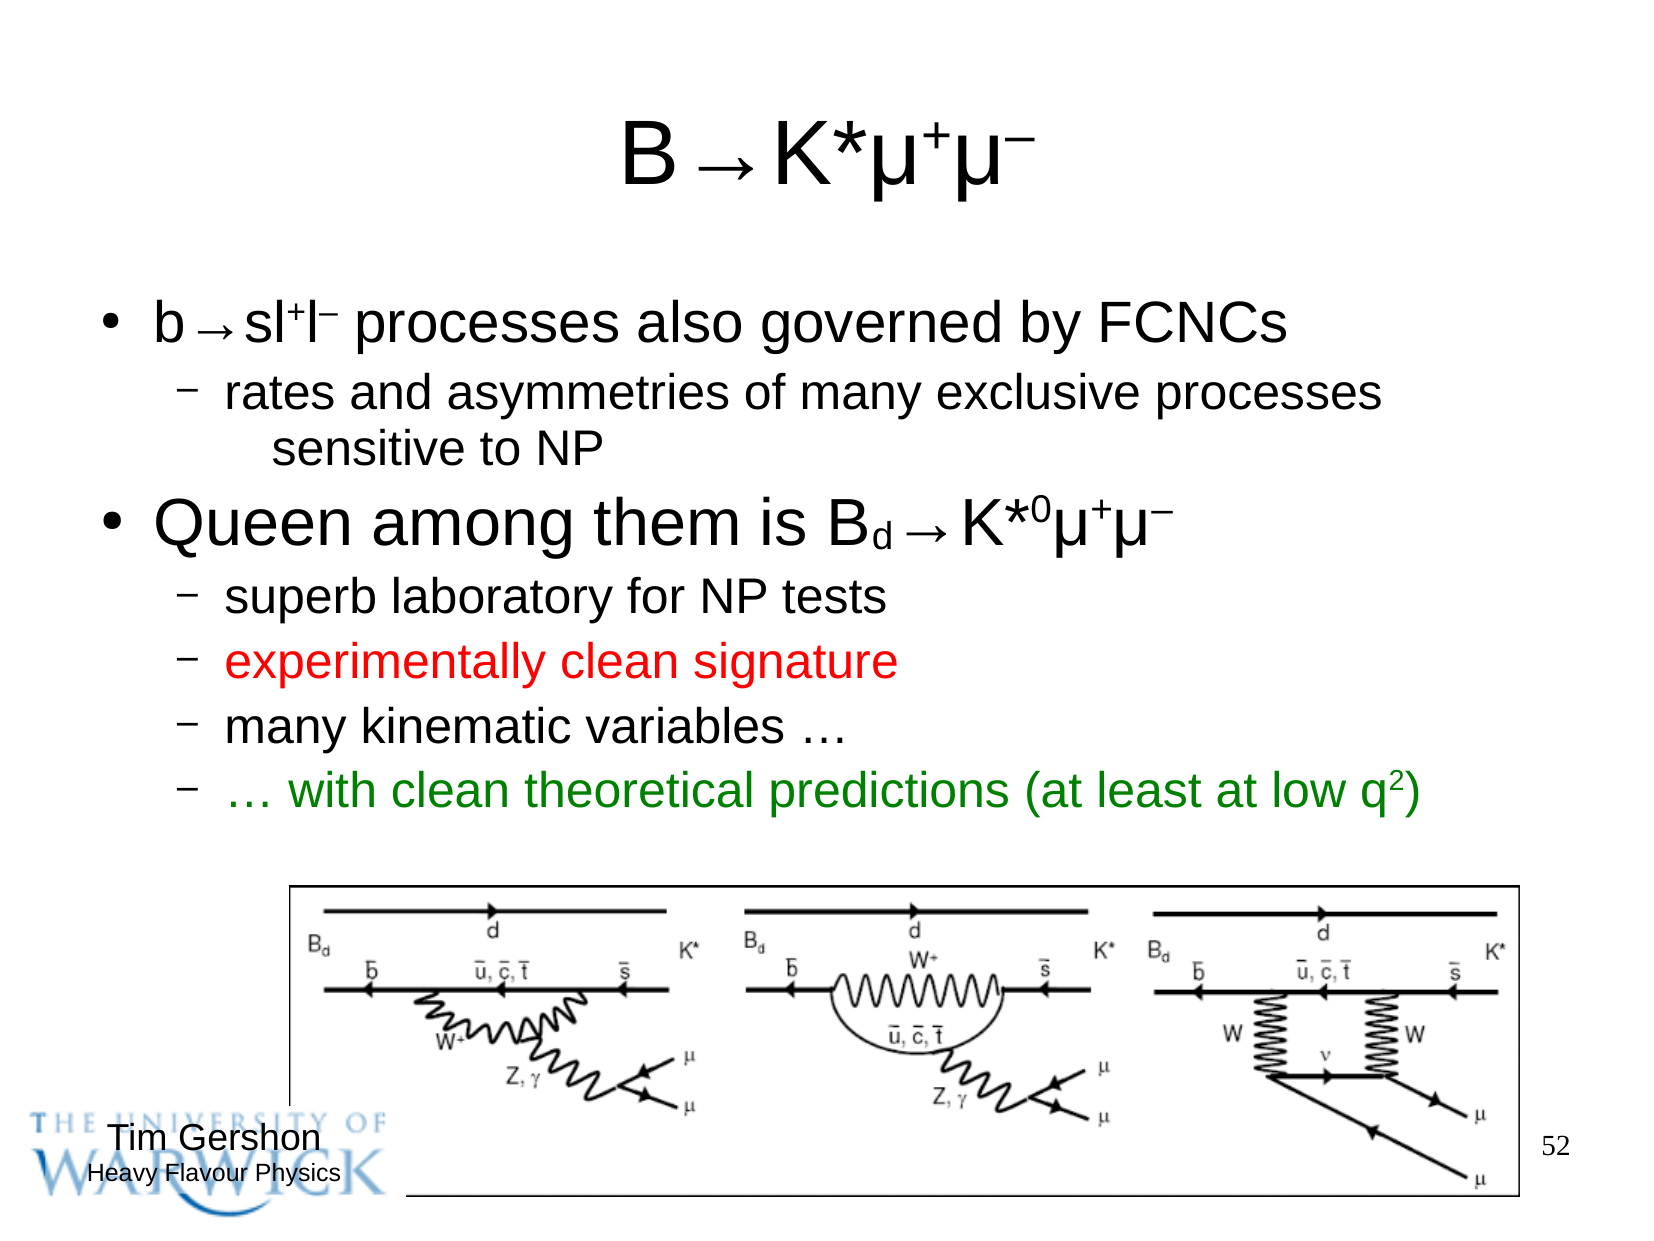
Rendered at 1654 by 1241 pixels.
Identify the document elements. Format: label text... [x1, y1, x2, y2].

list b→sl+l– processes also governed by FCNCs rates and asymmetries of many exclusive processes sensitive to NP Queen among them is Bd→K*0μ+μ– superb laboratory for NP tests experimentally clean signature many kinematic variables … … with clean theoretical predictions (at least at low q2) [82, 290, 1571, 1094]
title B→K*μ+μ– [82, 56, 1571, 250]
text_box Tim Gershon Heavy Flavour Physics [45, 1108, 383, 1194]
picture [19, 1094, 1520, 1232]
